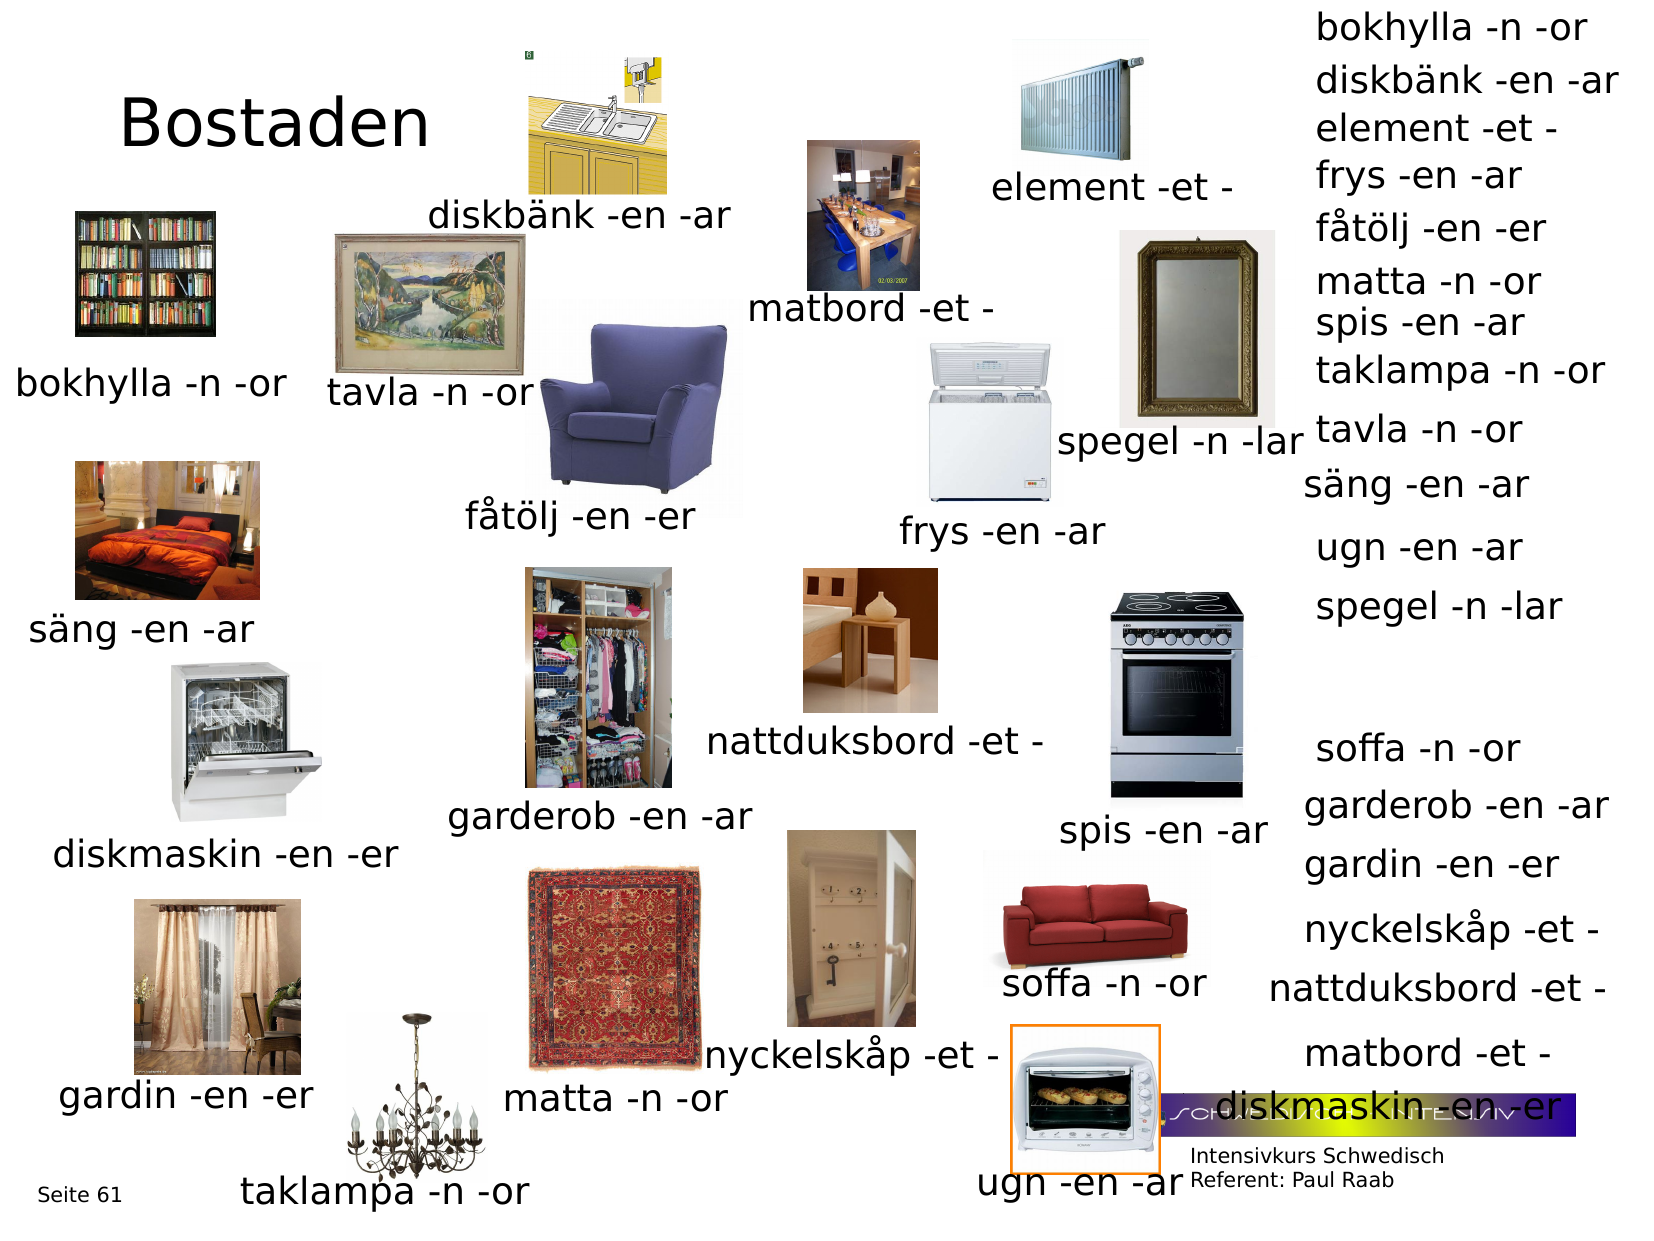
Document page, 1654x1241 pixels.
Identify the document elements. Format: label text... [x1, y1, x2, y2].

text_box element -et - [1300, 98, 1642, 158]
picture [787, 830, 916, 1026]
text_box taklampa -n -or [225, 1162, 567, 1221]
picture [1100, 582, 1258, 801]
text_box diskbänk -en -ar [1300, 51, 1642, 98]
text_box nyckelskåp -et - [1288, 900, 1651, 959]
text_box matbord -et - [732, 279, 1013, 338]
text_box taklampa -n -or [1300, 341, 1642, 400]
picture [803, 568, 938, 712]
picture [75, 211, 216, 337]
text_box gardin -en -er [1288, 835, 1645, 894]
text_box garderob -en -ar [1288, 776, 1645, 835]
text_box soffa -n -or [986, 954, 1250, 1013]
picture [525, 51, 669, 186]
picture [134, 899, 301, 1066]
text_box garderob -en -ar [432, 787, 788, 846]
picture [346, 1012, 488, 1162]
picture [916, 337, 1064, 502]
text_box frys -en -ar [1300, 146, 1538, 199]
picture [525, 567, 672, 787]
text_box diskmaskin -en -er [37, 825, 451, 884]
text_box ugn -en -ar [1300, 518, 1576, 577]
picture [1012, 39, 1149, 157]
text_box säng -en -ar [1288, 455, 1576, 515]
picture [525, 862, 706, 1069]
picture [171, 662, 322, 822]
text_box fåtölj -en -er [450, 487, 792, 546]
text_box matbord -et - [1289, 1024, 1645, 1083]
text_box frys -en -ar [884, 502, 1122, 561]
picture [807, 140, 920, 279]
text_box bokhylla -n -or [1300, 0, 1642, 51]
text_box nattduksbord -et - [691, 712, 1088, 771]
picture [1010, 1024, 1200, 1153]
text_box säng -en -ar [13, 600, 301, 659]
text_box spegel -n -lar [1042, 412, 1343, 471]
text_box nattduksbord -et - [1253, 959, 1651, 1018]
picture [332, 230, 743, 487]
text_box bokhylla -n -or [0, 354, 342, 413]
picture [1098, 230, 1296, 412]
text_box tavla -n -or [1300, 400, 1576, 455]
text_box element -et - [976, 157, 1318, 217]
text_box diskbänk -en -ar [412, 186, 754, 245]
text_box matta -n -or [487, 1069, 762, 1129]
picture [75, 461, 260, 600]
text_box gardin -en -er [43, 1066, 362, 1126]
text_box spis -en -ar [1044, 801, 1313, 860]
picture [983, 850, 1211, 987]
text_box soffa -n -or [1300, 718, 1613, 776]
text_box fåtölj -en -er [1300, 199, 1642, 258]
text_box tavla -n -or [311, 363, 587, 422]
text_box spis -en -ar [1300, 293, 1576, 341]
text_box spegel -n -lar [1300, 577, 1613, 636]
text_box nyckelskåp -et - [688, 1026, 1051, 1085]
text_box matta -n -or [1300, 258, 1576, 293]
text_box ugn -en -ar [961, 1153, 1236, 1212]
text_box Bostaden [103, 77, 463, 170]
text_box diskmaskin -en -er [1200, 1077, 1613, 1137]
